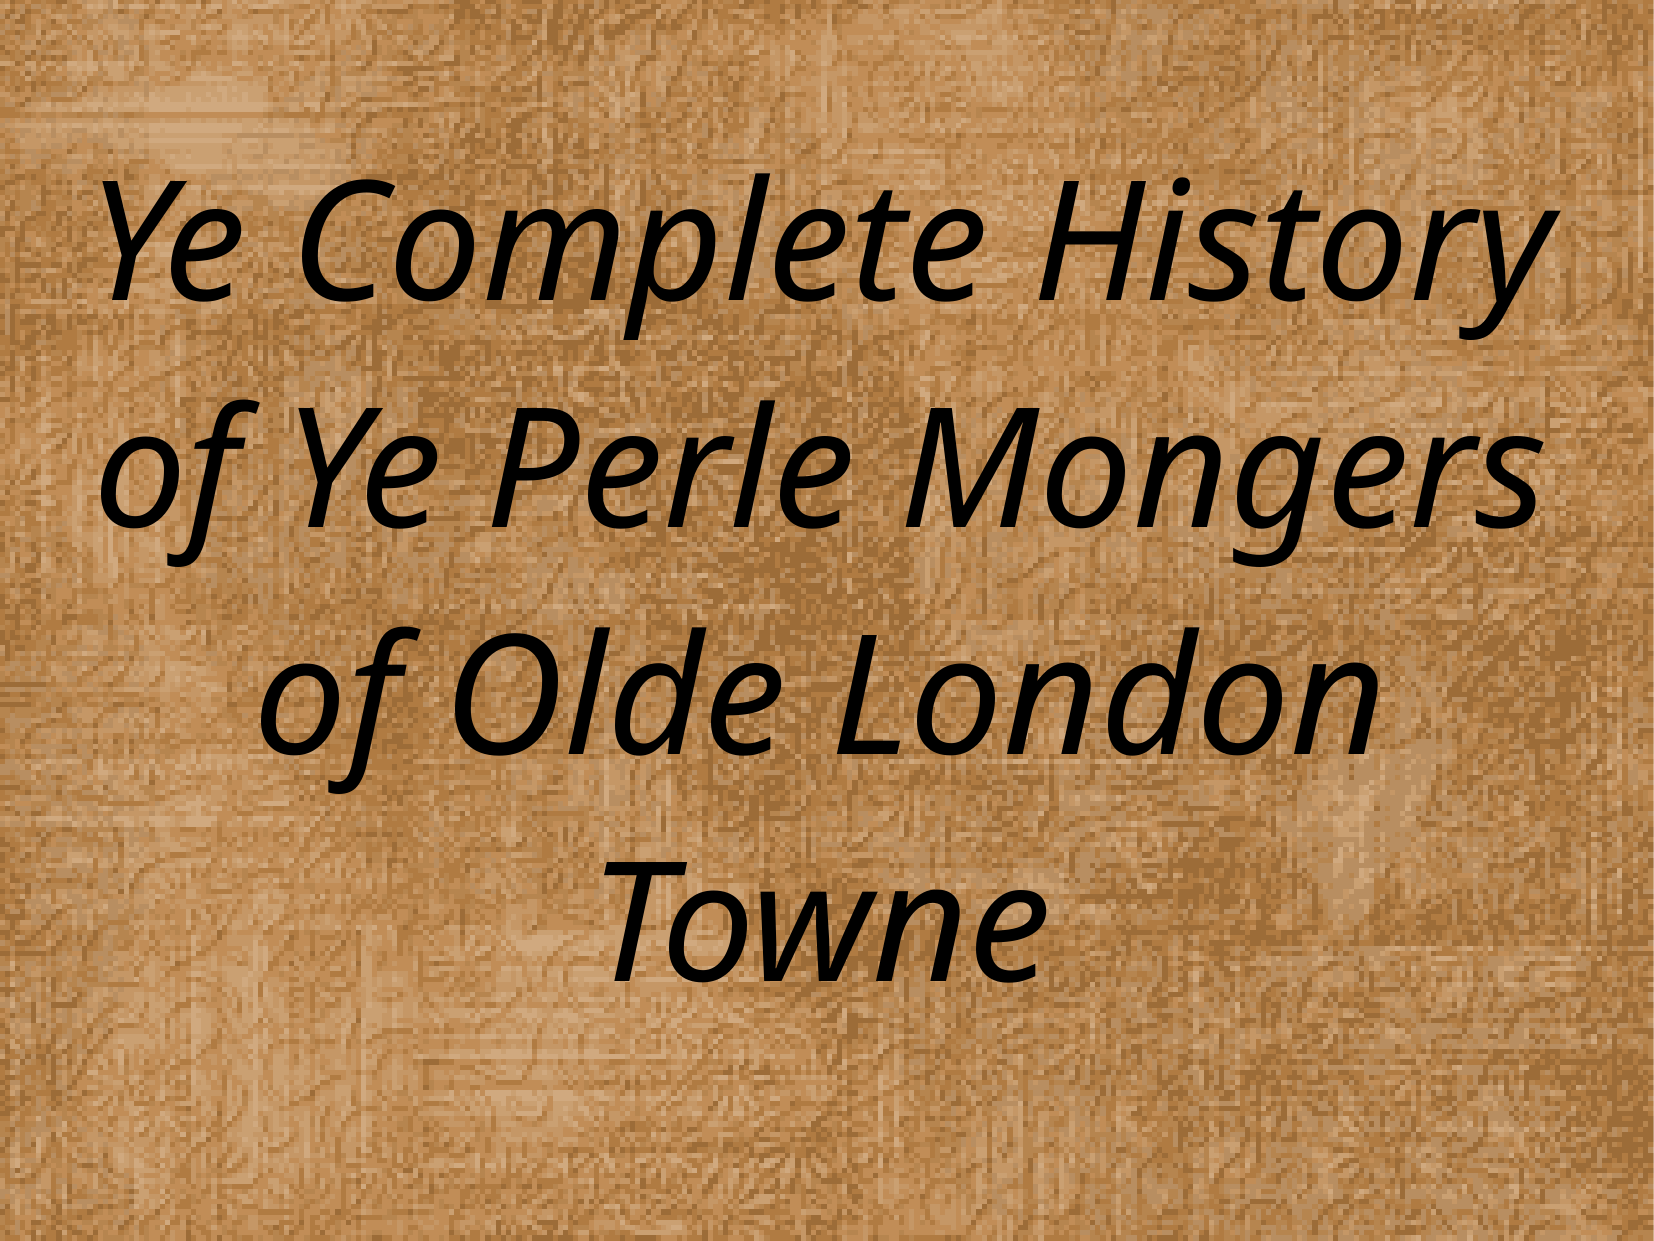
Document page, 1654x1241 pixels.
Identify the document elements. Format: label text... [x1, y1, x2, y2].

title Ye Complete History of Ye Perle Mongers of Olde London Towne [76, 177, 1565, 975]
picture [0, 0, 1654, 1241]
